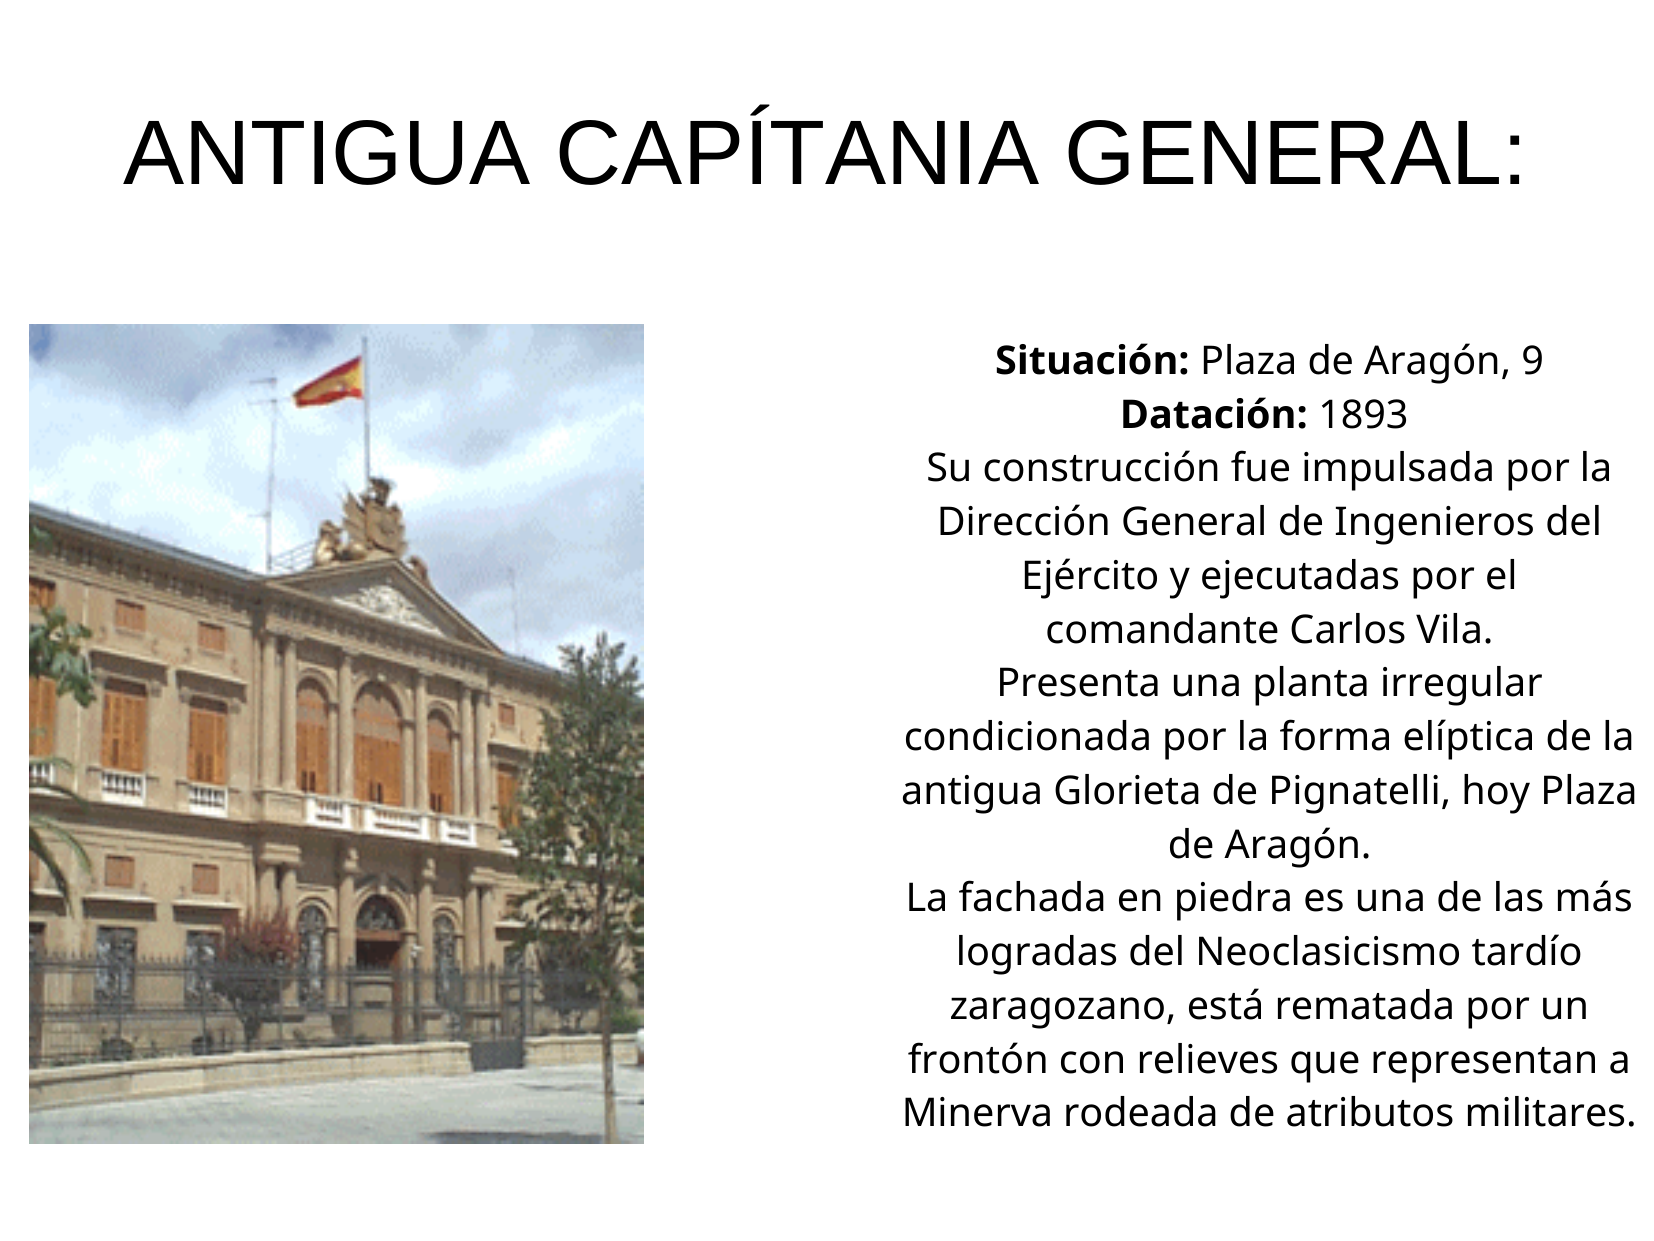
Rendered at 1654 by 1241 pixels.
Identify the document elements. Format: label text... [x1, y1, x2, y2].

picture [29, 324, 644, 1144]
text_box Situación: Plaza de Aragón, 9 Datación: 1893 Su construcción fue impulsada por la Dirección General de Ingenieros del Ejército y ejecutadas por el comandante Carlos Vila. Presenta una planta irregular condicionada por la forma elíptica de la antigua Glorieta de Pignatelli, hoy Plaza de Aragón. La fachada en piedra es una de las más logradas del Neoclasicismo tardío zaragozano, está rematada por un frontón con relieves que representan a Minerva rodeada de atributos militares. [885, 324, 1654, 1241]
title ANTIGUA CAPÍTANIA GENERAL: [82, 49, 1571, 257]
